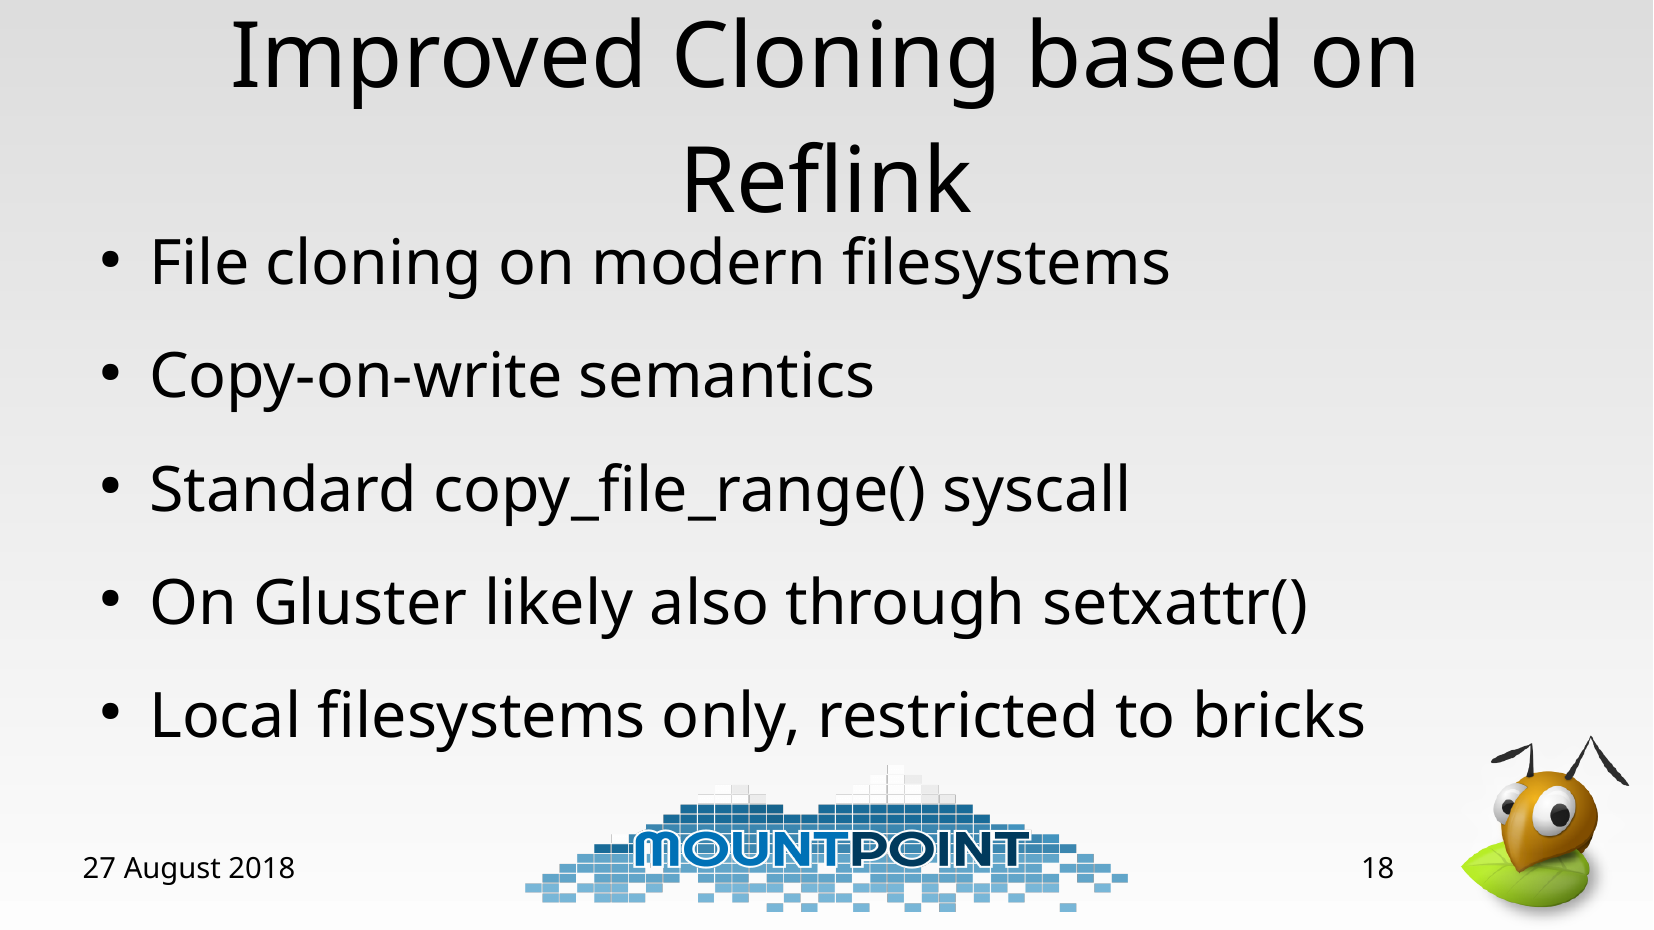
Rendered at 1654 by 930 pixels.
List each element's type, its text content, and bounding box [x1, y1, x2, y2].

title Improved Cloning based on Reflink [82, 37, 1571, 193]
list File cloning on modern filesystems Copy-on-write semantics Standard copy_file_range() syscall On Gluster likely also through setxattr() Local filesystems only, restricted to bricks [82, 217, 1571, 757]
picture [525, 765, 1128, 912]
picture [1432, 727, 1653, 930]
